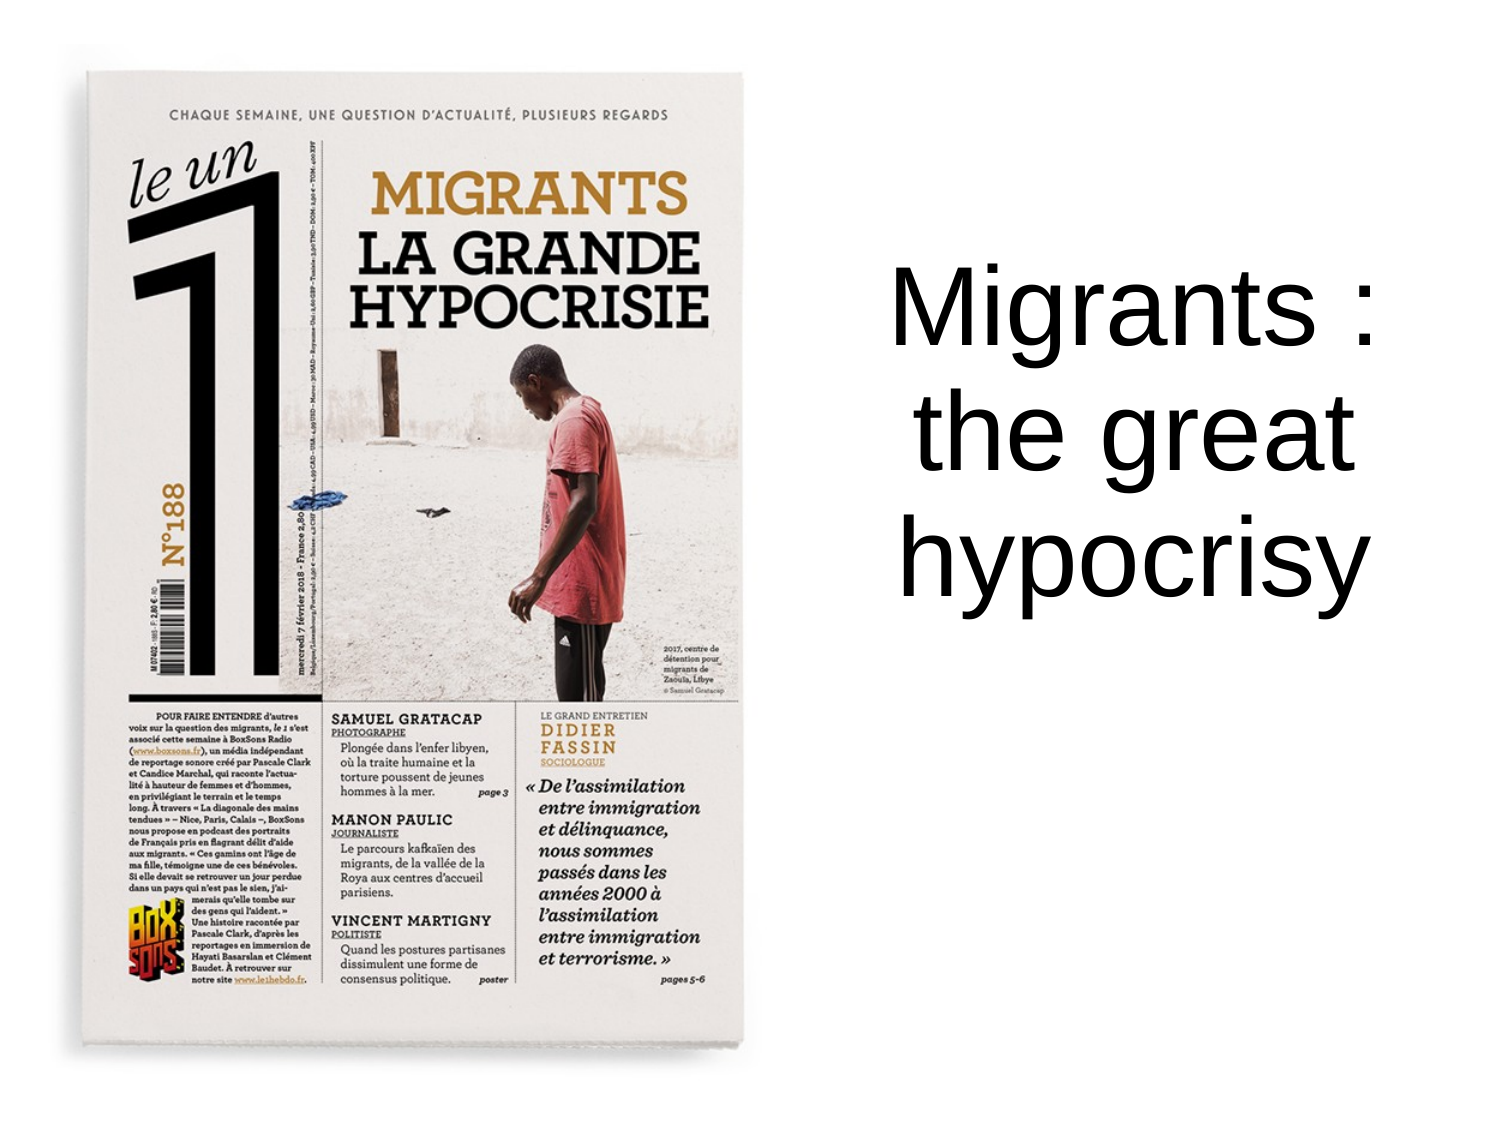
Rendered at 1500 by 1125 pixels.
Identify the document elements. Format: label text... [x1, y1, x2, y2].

text_box Migrants : the great hypocrisy [838, 236, 1430, 764]
picture [47, 44, 767, 1087]
